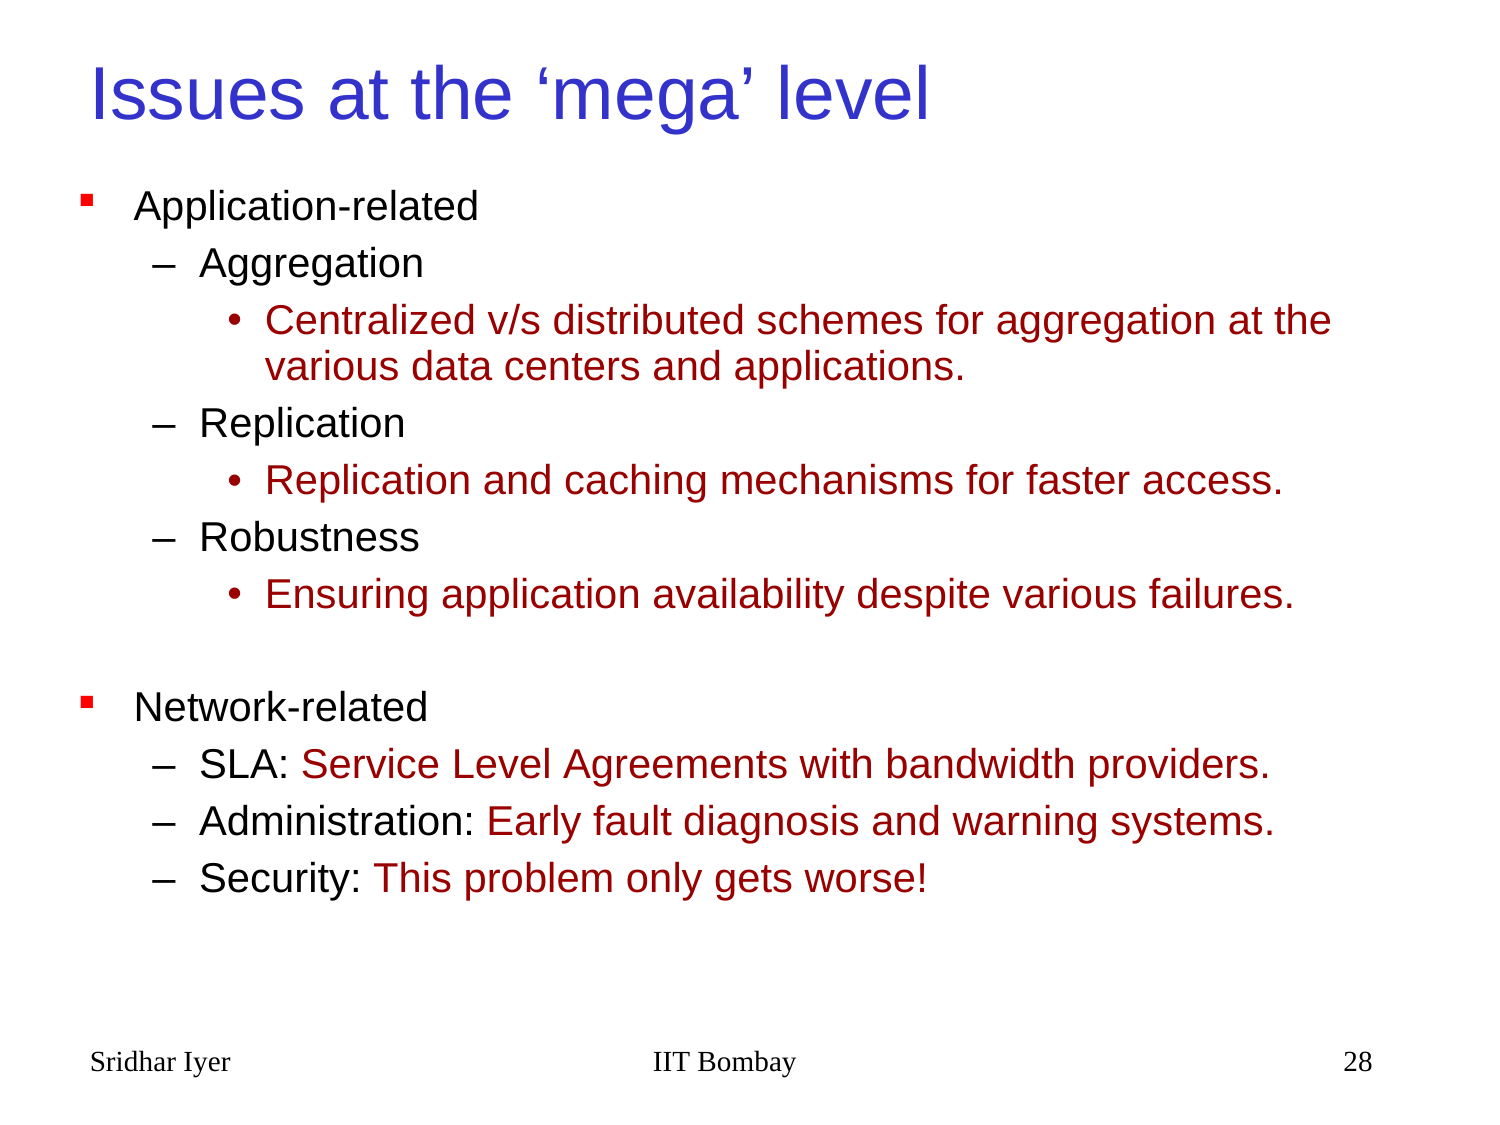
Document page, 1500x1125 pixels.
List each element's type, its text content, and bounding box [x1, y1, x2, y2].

list Application-related Aggregation Centralized v/s distributed schemes for aggregation at the various data centers and applications. Replication Replication and caching mechanisms for faster access. Robustness Ensuring application availability despite various failures. Network-related SLA: Service Level Agreements with bandwidth providers. Administration: Early fault diagnosis and warning systems. Security: This problem only gets worse! [62, 174, 1426, 1026]
title Issues at the ‘mega’ level [75, 0, 1351, 174]
